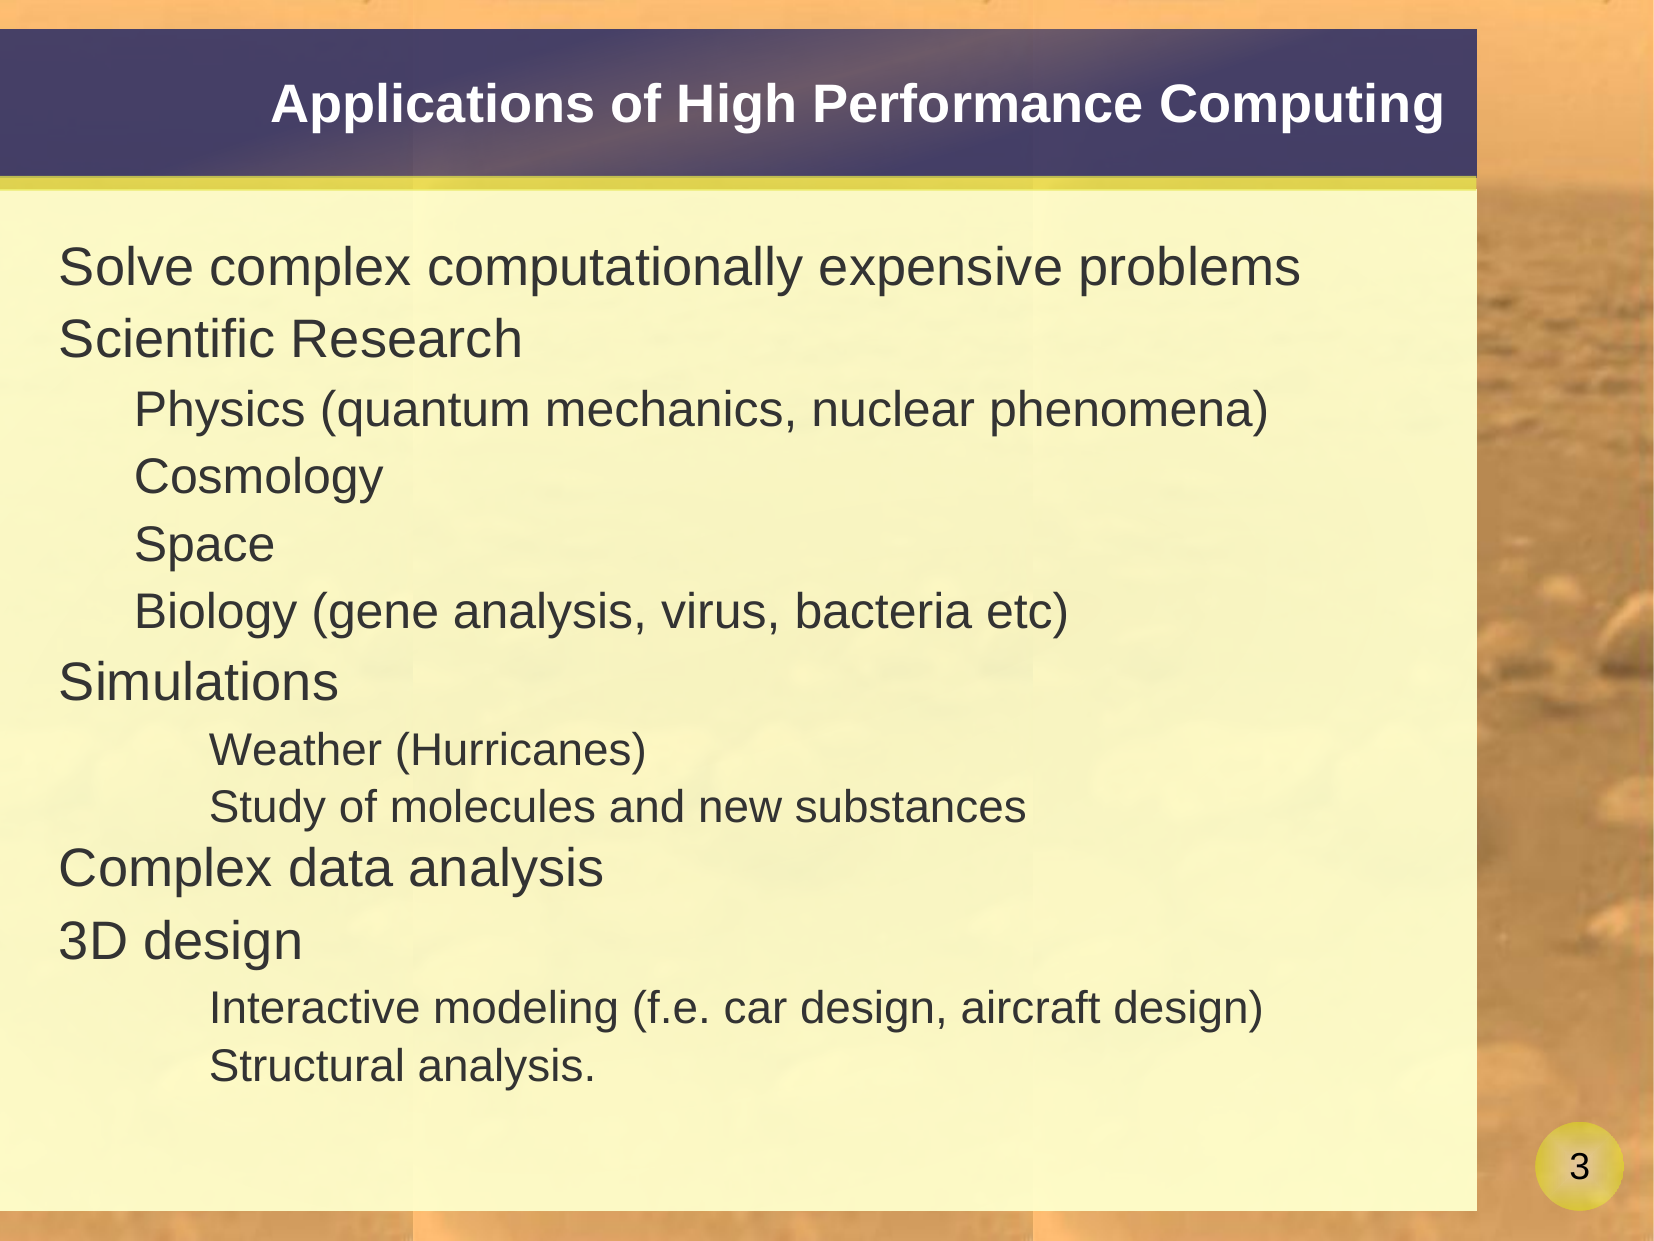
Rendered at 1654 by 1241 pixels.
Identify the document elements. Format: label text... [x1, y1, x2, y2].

picture [0, 0, 1654, 1241]
list Solve complex computationally expensive problems Scientific Research Physics (quantum mechanics, nuclear phenomena) Cosmology Space Biology (gene analysis, virus, bacteria etc) Simulations Weather (Hurricanes) Study of molecules and new substances Complex data analysis 3D design Interactive modeling (f.e. car design, aircraft design) Structural analysis. [59, 236, 1418, 1182]
title Applications of High Performance Computing [29, 59, 1447, 148]
